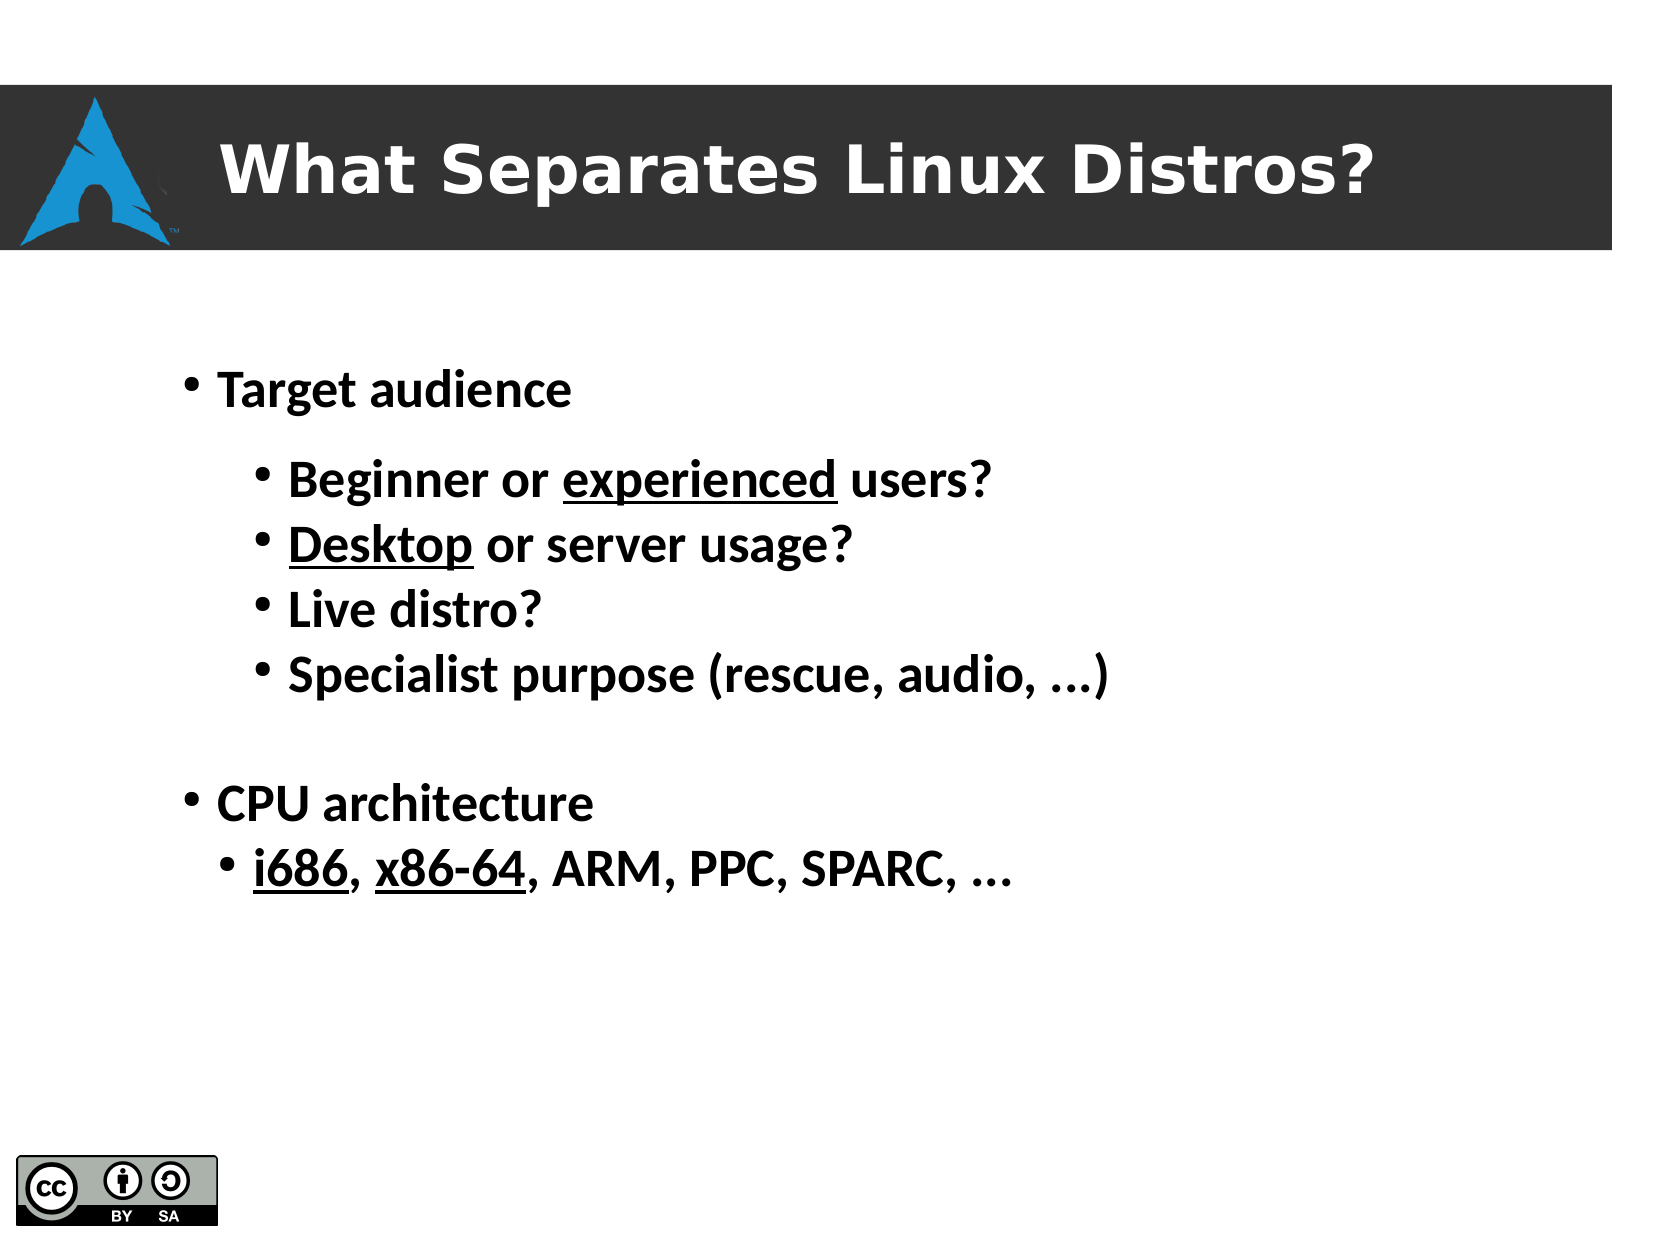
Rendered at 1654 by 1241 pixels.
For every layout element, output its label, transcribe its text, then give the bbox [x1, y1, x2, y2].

text_box What Separates Linux Distros? [188, 84, 1612, 250]
picture [16, 1155, 218, 1227]
text_box Target audience Beginner or experienced users? Desktop or server usage? Live distro? Specialist purpose (rescue, audio, ...) CPU architecture i686, x86-64, ARM, PPC, SPARC, ... [167, 345, 1612, 1134]
picture [0, 81, 188, 260]
